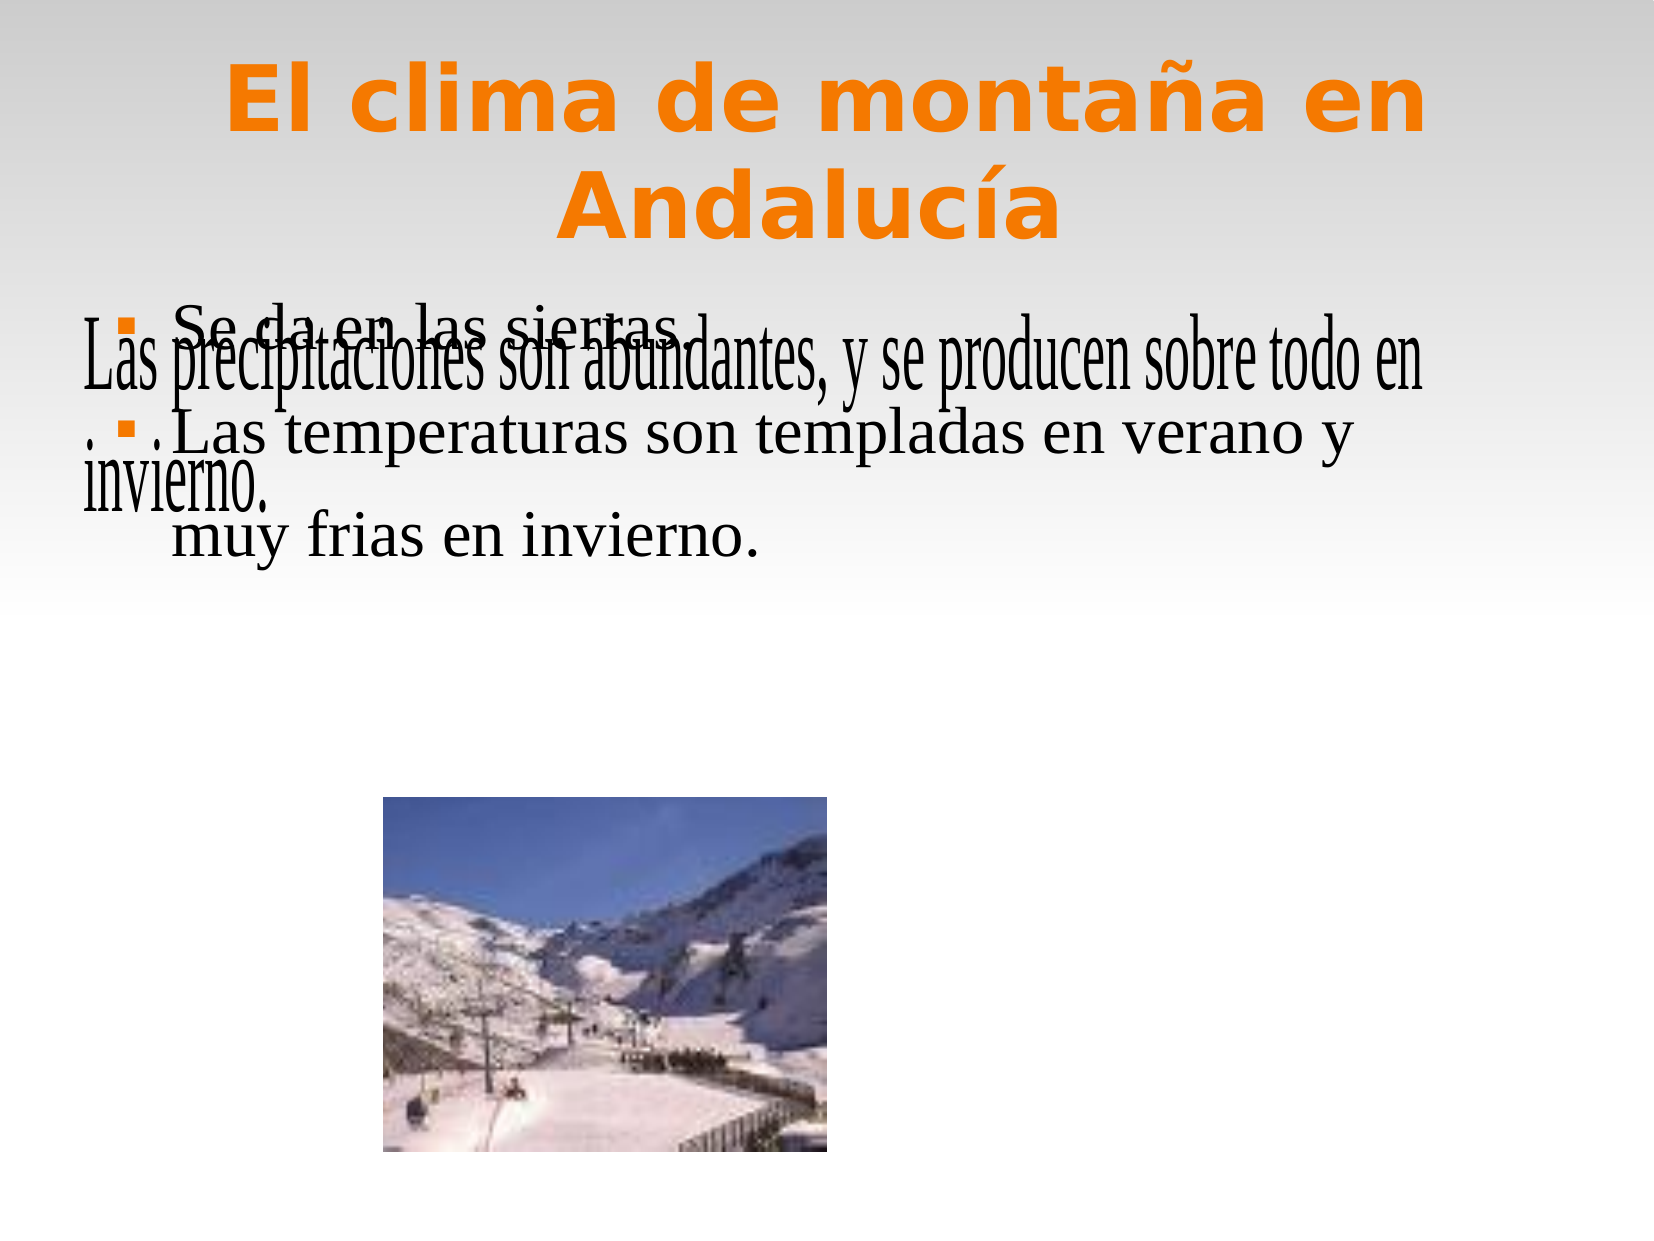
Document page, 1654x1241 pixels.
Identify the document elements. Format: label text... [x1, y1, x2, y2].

list Se da en las sierras. Las temperaturas son templadas en verano y muy frias en invierno. [82, 290, 1571, 681]
chart [82, 717, 1571, 1109]
picture [383, 797, 827, 1152]
title El clima de montaña en Andalucía [82, 45, 1571, 261]
